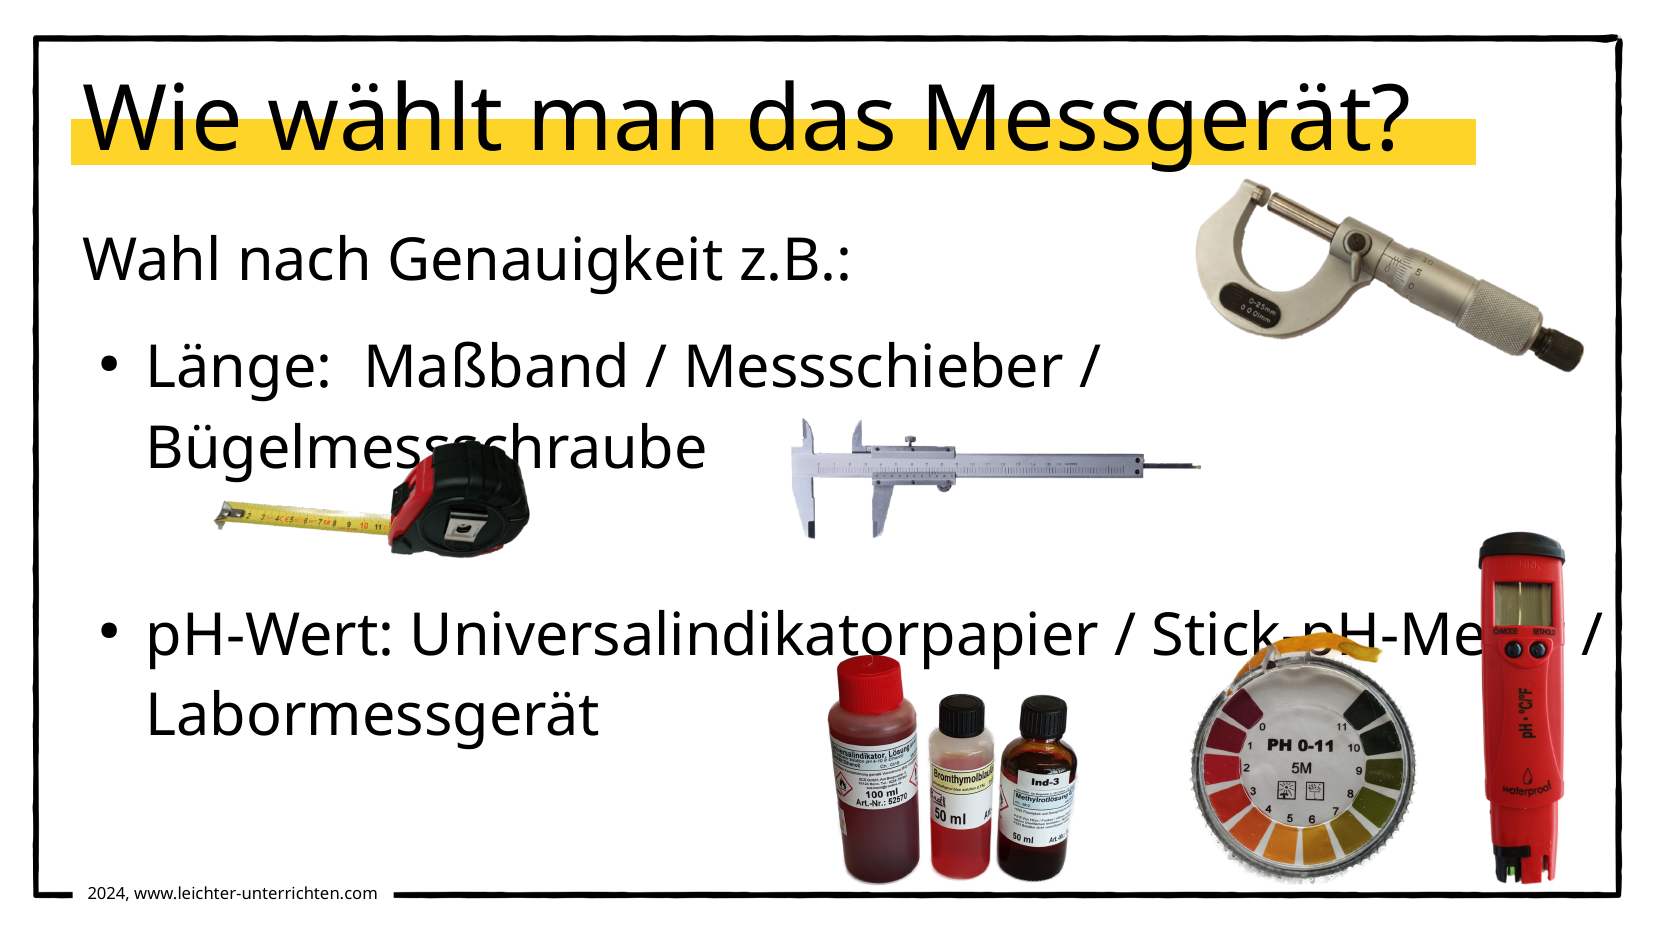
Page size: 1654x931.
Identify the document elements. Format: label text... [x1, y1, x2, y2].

picture [211, 437, 532, 562]
list Wahl nach Genauigkeit z.B.: Länge: Maßband / Messschieber / Bügelmessschraube pH-Wert: Universalindikatorpapier / Stick-pH-Meter / Labormessgerät [82, 217, 1625, 758]
picture [29, 32, 1625, 901]
picture [789, 413, 1211, 543]
title Wie wählt man das Messgerät? [82, 37, 1571, 193]
